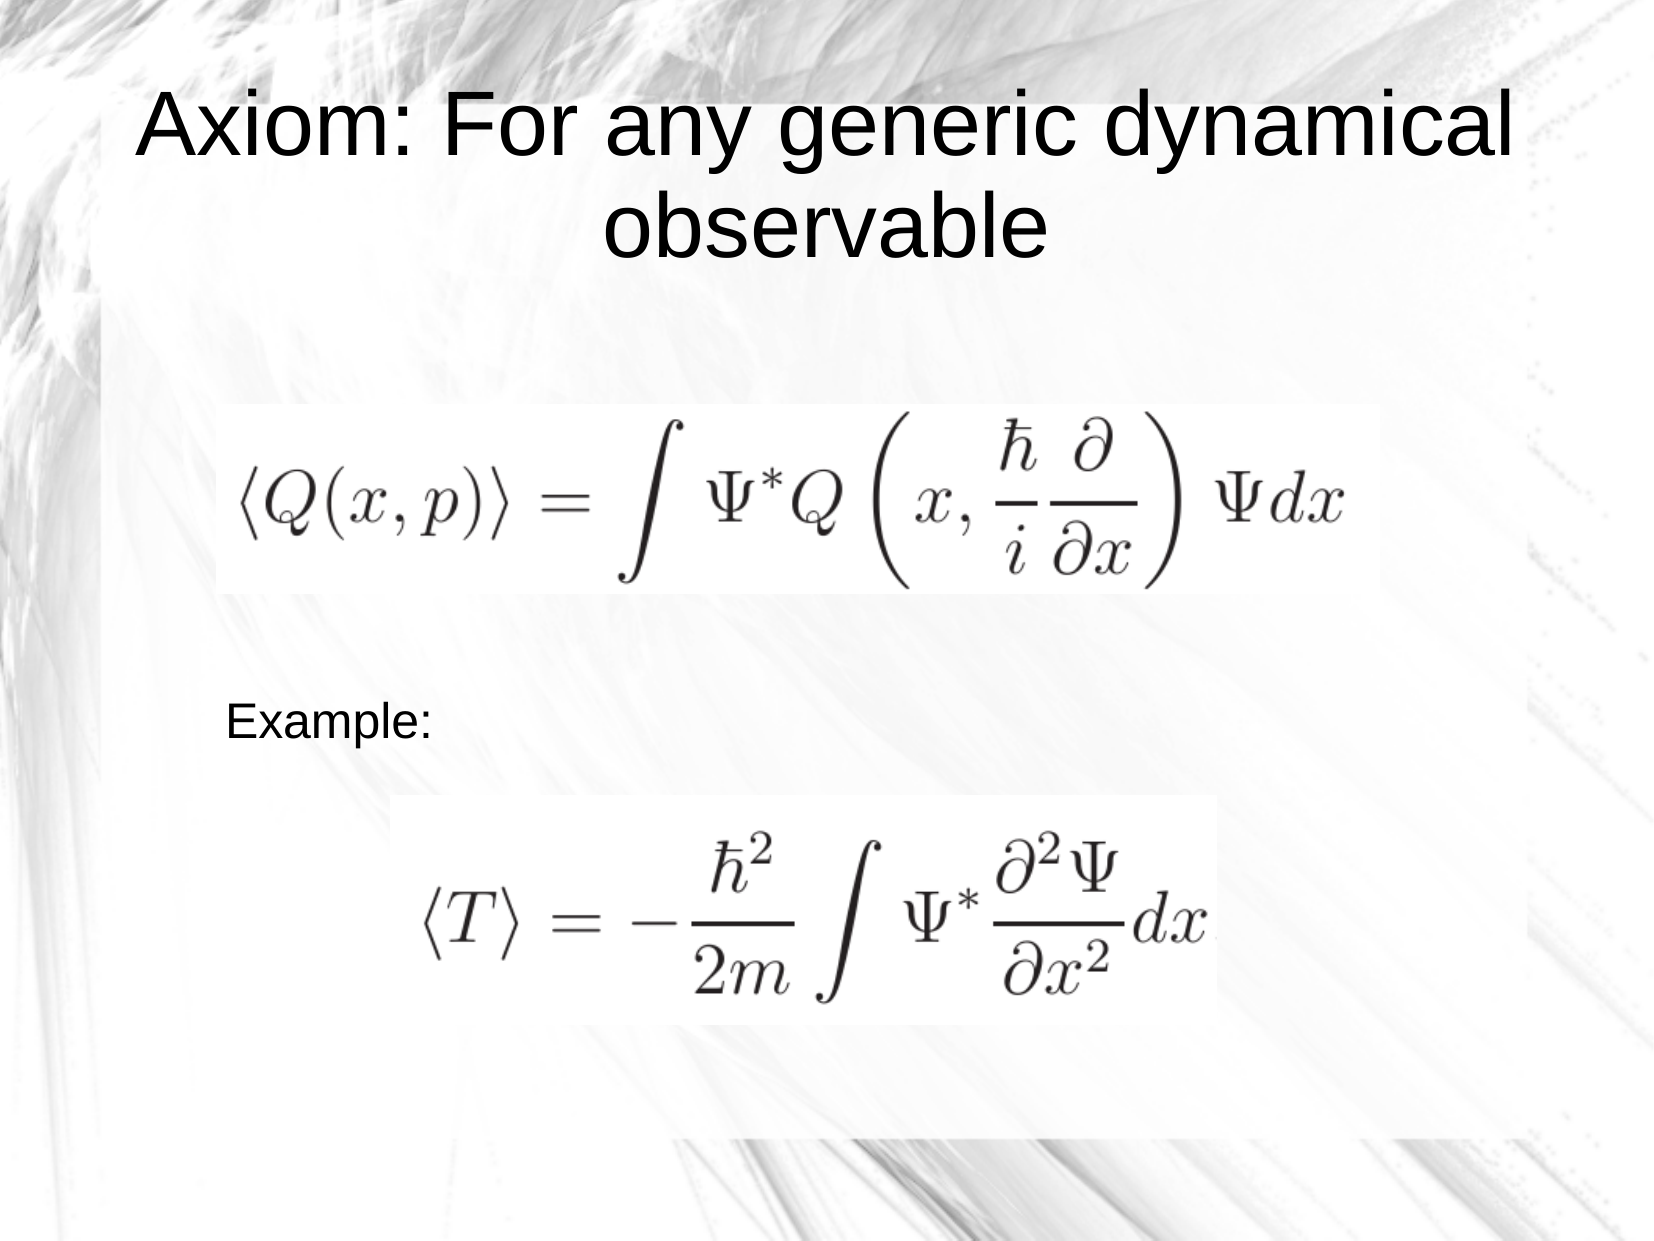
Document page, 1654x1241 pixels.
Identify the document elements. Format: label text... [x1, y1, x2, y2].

picture [0, 0, 1654, 1241]
text_box Example: [224, 690, 946, 746]
text_box Example: [360, 715, 373, 735]
title Axiom: For any generic dynamical observable [118, 67, 1536, 279]
